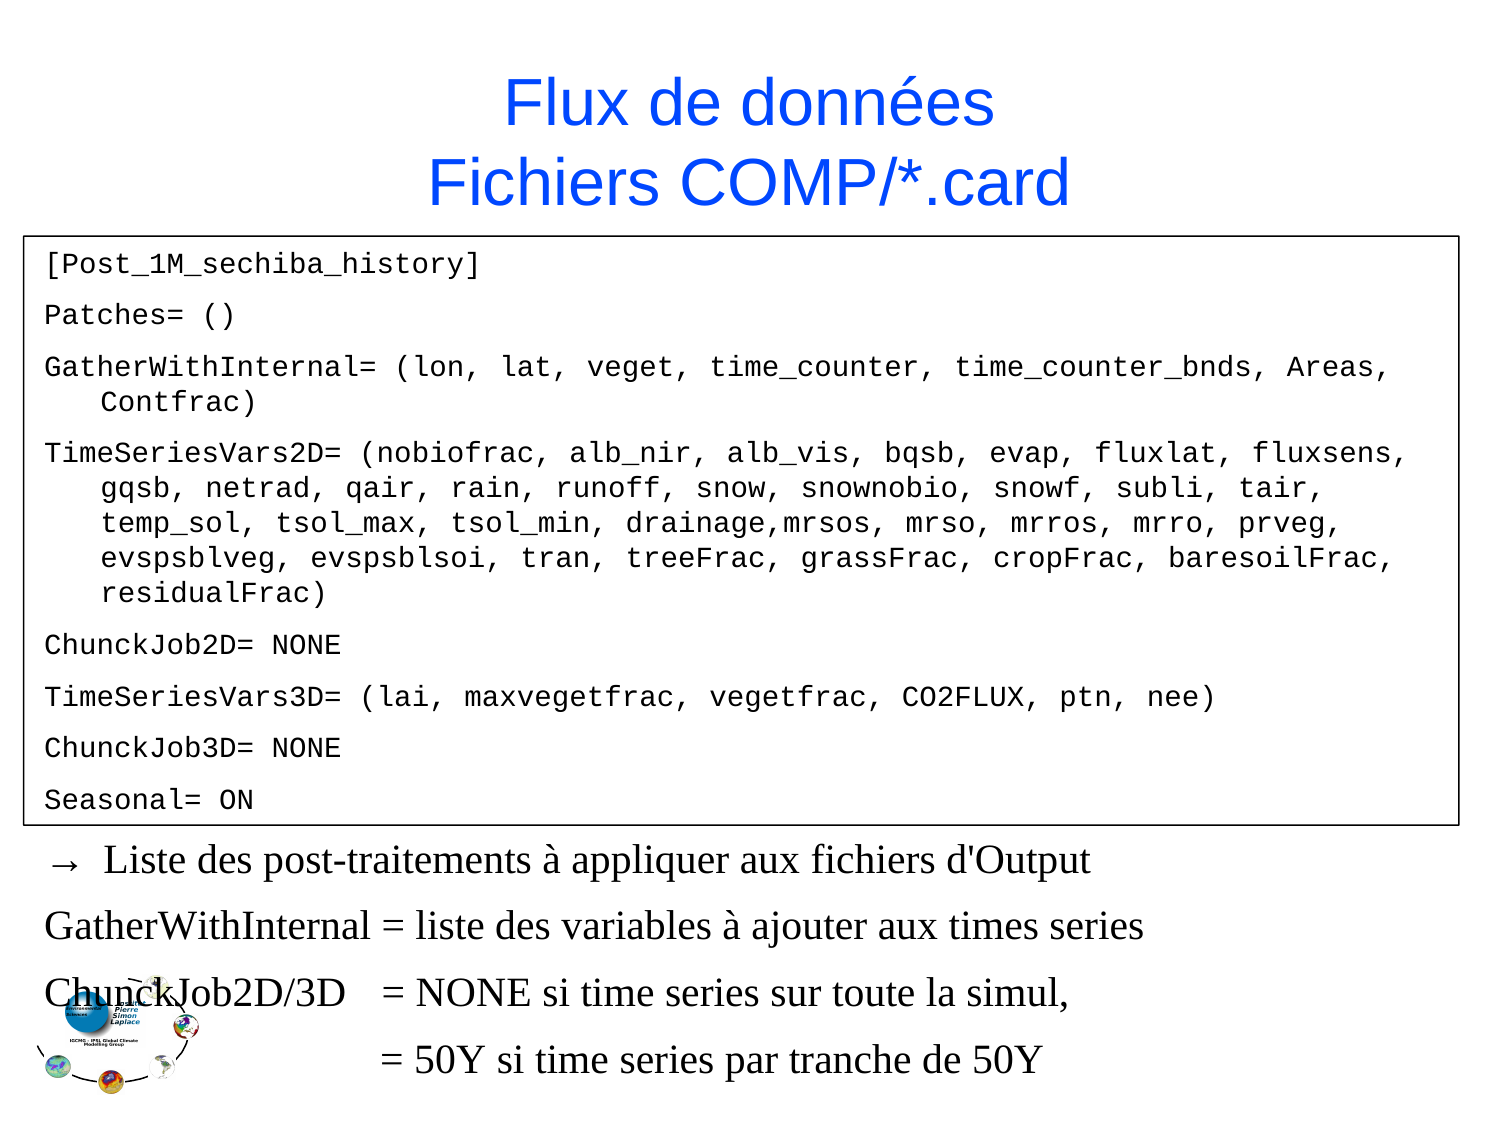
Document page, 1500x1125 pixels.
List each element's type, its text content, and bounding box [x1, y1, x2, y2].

list [Post_1M_sechiba_history] Patches= () GatherWithInternal= (lon, lat, veget, time_counter, time_counter_bnds, Areas, Contfrac) TimeSeriesVars2D= (nobiofrac, alb_nir, alb_vis, bqsb, evap, fluxlat, fluxsens, gqsb, netrad, qair, rain, runoff, snow, snownobio, snowf, subli, tair, temp_sol, tsol_max, tsol_min, drainage,mrsos, mrso, mrros, mrro, prveg, evspsblveg, evspsblsoi, tran, treeFrac, grassFrac, cropFrac, baresoilFrac, residualFrac) ChunckJob2D= NONE TimeSeriesVars3D= (lai, maxvegetfrac, vegetfrac, CO2FLUX, ptn, nee) ChunckJob3D= NONE Seasonal= ON → Liste des post-traitements à appliquer aux fichiers d'Output GatherWithInternal = liste des variables à ajouter aux times series ChunckJob2D/3D = NONE si time series sur toute la simul, = 50Y si time series par tranche de 50Y [29, 237, 1458, 824]
list [Post_1M_sechiba_history] Patches= () GatherWithInternal= (lon, lat, veget, time_counter, time_counter_bnds, Areas, Contfrac) TimeSeriesVars2D= (nobiofrac, alb_nir, alb_vis, bqsb, evap, fluxlat, fluxsens, gqsb, netrad, qair, rain, runoff, snow, snownobio, snowf, subli, tair, temp_sol, tsol_max, tsol_min, drainage,mrsos, mrso, mrros, mrro, prveg, evspsblveg, evspsblsoi, tran, treeFrac, grassFrac, cropFrac, baresoilFrac, residualFrac) ChunckJob2D= NONE TimeSeriesVars3D= (lai, maxvegetfrac, vegetfrac, CO2FLUX, ptn, nee) ChunckJob3D= NONE Seasonal= ON → Liste des post-traitements à appliquer aux fichiers d'Output GatherWithInternal = liste des variables à ajouter aux times series ChunckJob2D/3D = NONE si time series sur toute la simul, = 50Y si time series par tranche de 50Y [29, 236, 1477, 1125]
title Flux de données Fichiers COMP/*.card [75, 44, 1426, 233]
